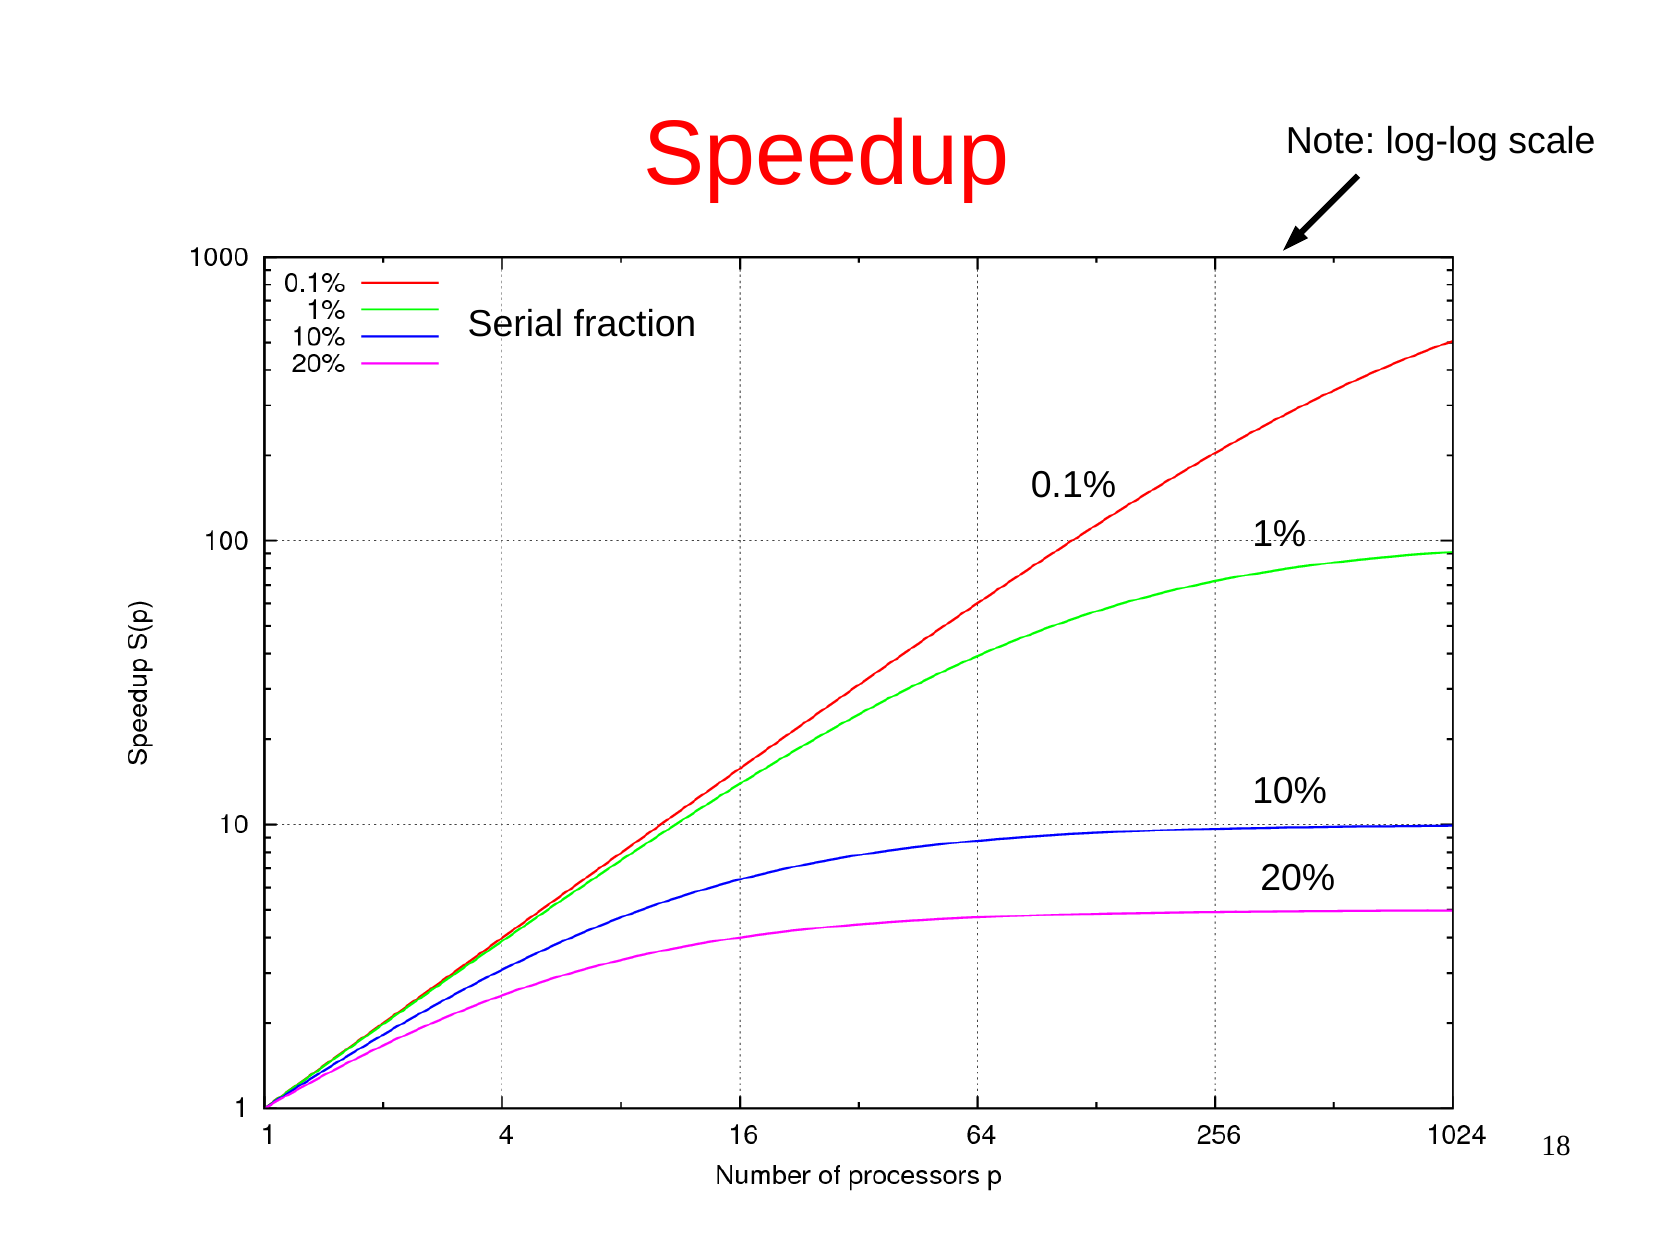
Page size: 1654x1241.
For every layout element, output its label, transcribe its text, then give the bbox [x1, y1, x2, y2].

text_box 0.1% [1015, 455, 1131, 513]
text_box Serial fraction [450, 292, 751, 356]
text_box 10% [1237, 761, 1342, 819]
text_box 1% [1237, 505, 1322, 563]
title Speedup [82, 49, 1571, 257]
text_box Note: log-log scale [1271, 112, 1611, 170]
picture [116, 224, 1501, 1194]
text_box 20% [1245, 849, 1351, 906]
